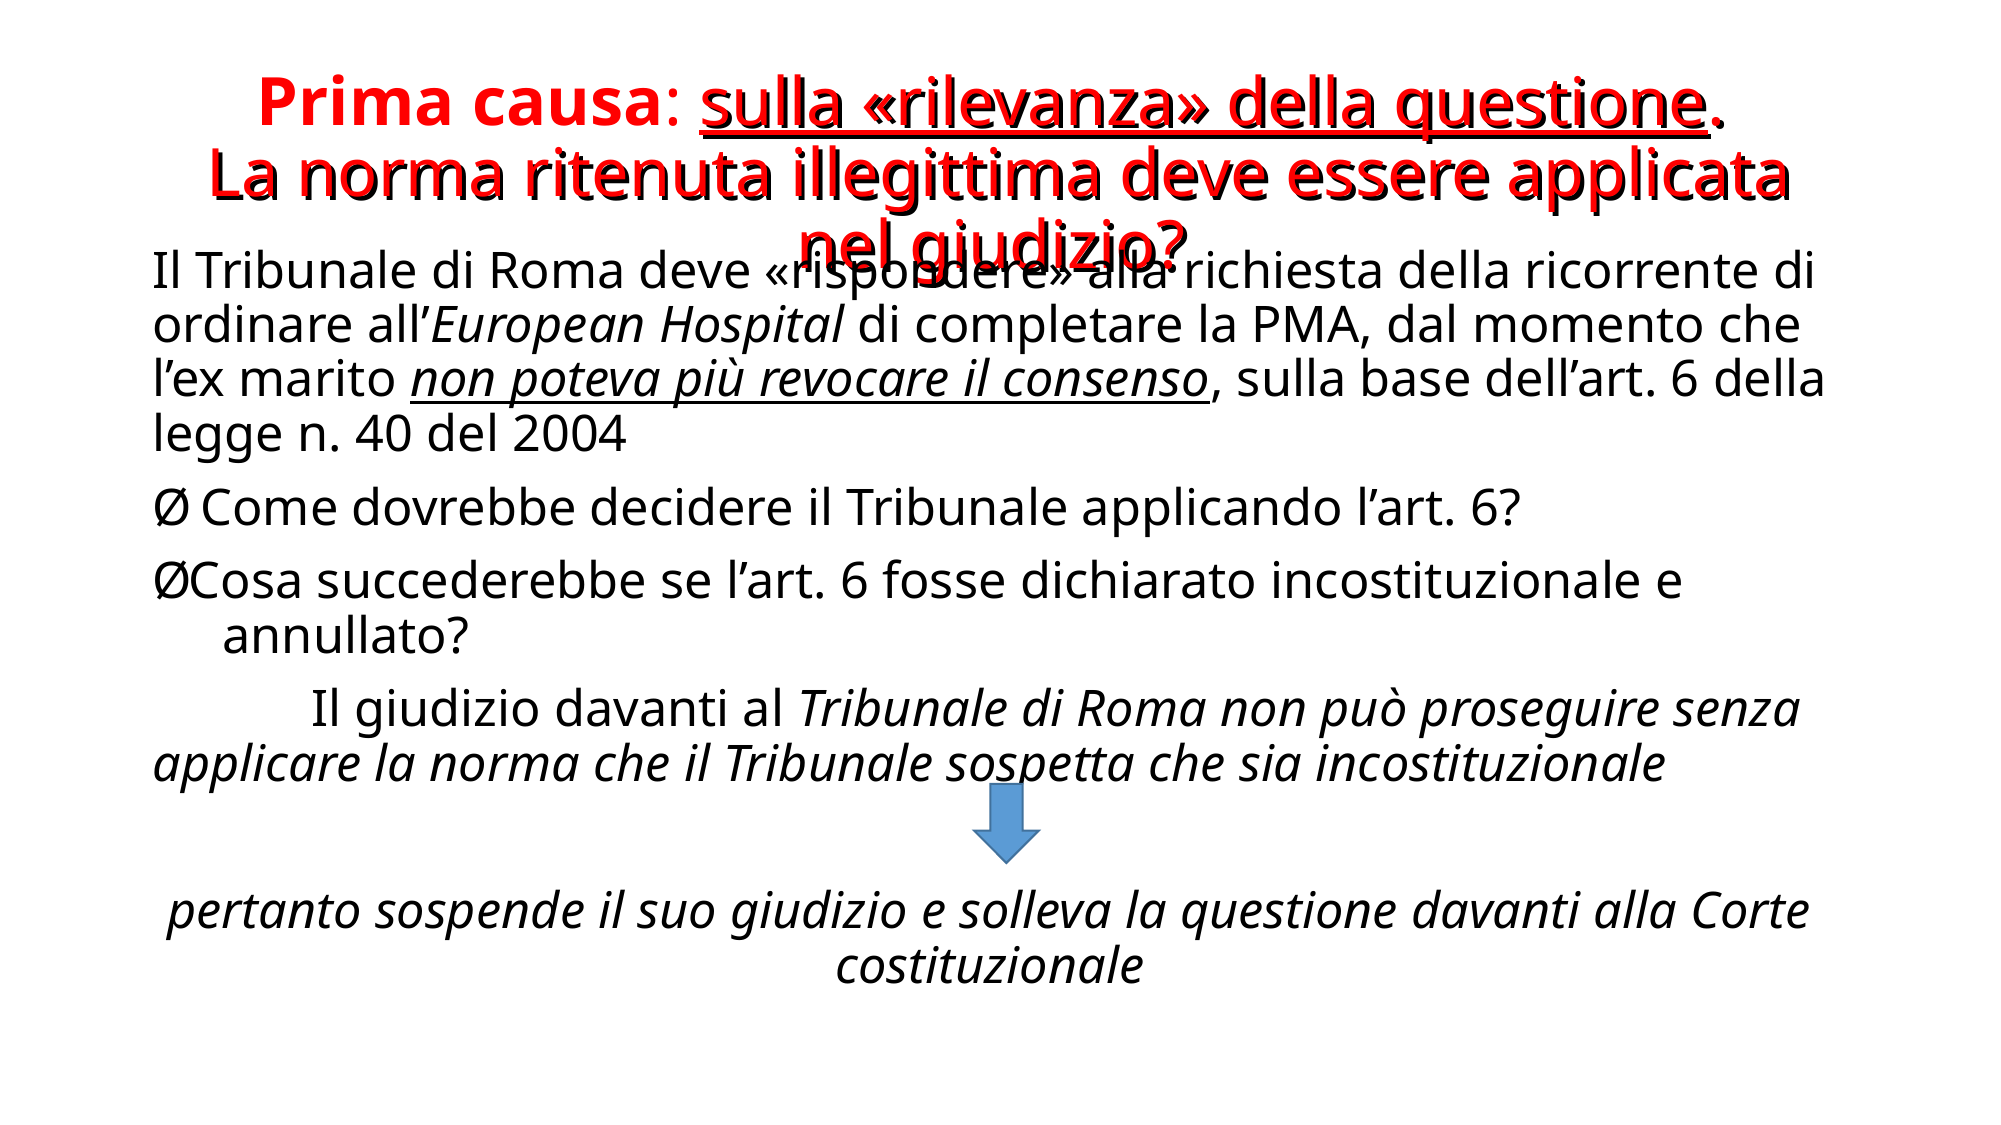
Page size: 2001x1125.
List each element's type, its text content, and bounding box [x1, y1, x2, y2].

list Il Tribunale di Roma deve «rispondere» alla richiesta della ricorrente di ordinare all’European Hospital di completare la PMA, dal momento che l’ex marito non poteva più revocare il consenso, sulla base dell’art. 6 della legge n. 40 del 2004 Come dovrebbe decidere il Tribunale applicando l’art. 6? Cosa succederebbe se l’art. 6 fosse dichiarato incostituzionale e annullato? Il giudizio davanti al Tribunale di Roma non può proseguire senza applicare la norma che il Tribunale sospetta che sia incostituzionale pertanto sospende il suo giudizio e solleva la questione davanti alla Corte costituzionale [137, 237, 1878, 1014]
text_box [974, 783, 1039, 863]
title Prima causa: sulla «rilevanza» della questione. La norma ritenuta illegittima deve essere applicata nel giudizio? [137, 59, 1863, 237]
